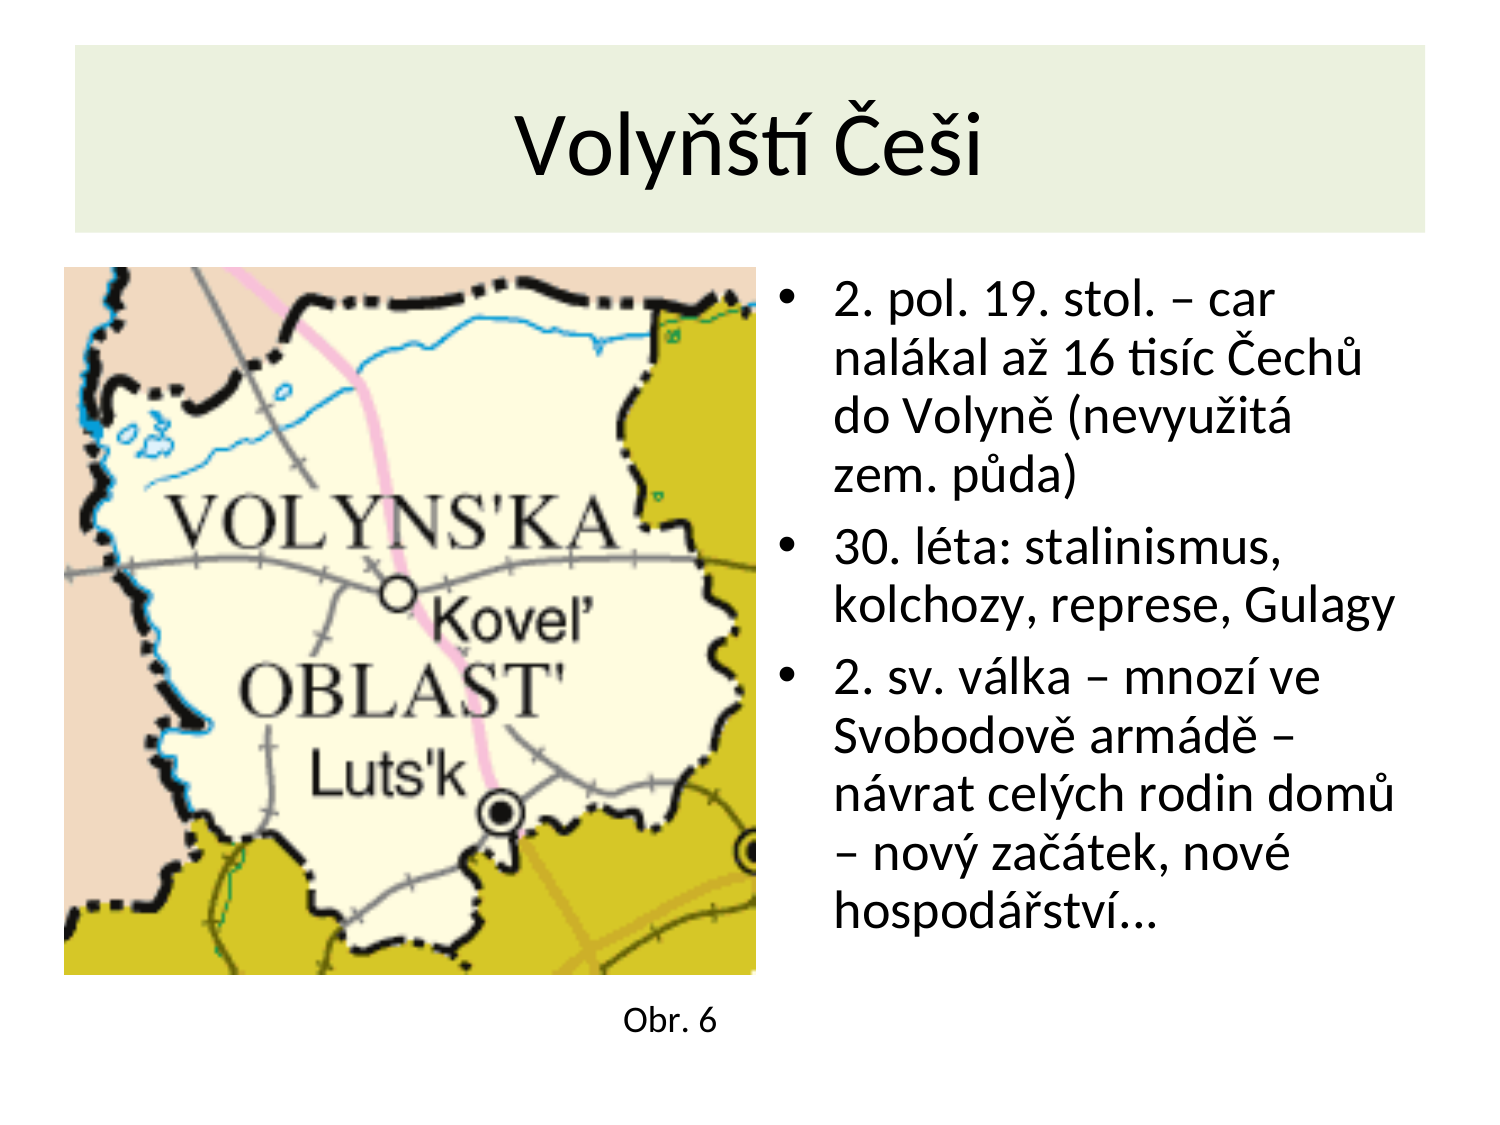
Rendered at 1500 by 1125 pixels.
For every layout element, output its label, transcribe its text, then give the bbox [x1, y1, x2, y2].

text_box [64, 267, 756, 975]
title Volyňští Češi [75, 45, 1426, 233]
text_box Obr. 6 [608, 987, 1226, 1049]
list 2. pol. 19. stol. – car nalákal až 16 tisíc Čechů do Volyně (nevyužitá zem. půda) 30. léta: stalinismus, kolchozy, represe, Gulagy 2. sv. válka – mnozí ve Svobodově armádě – návrat celých rodin domů – nový začátek, nové hospodářství... [762, 262, 1426, 1006]
